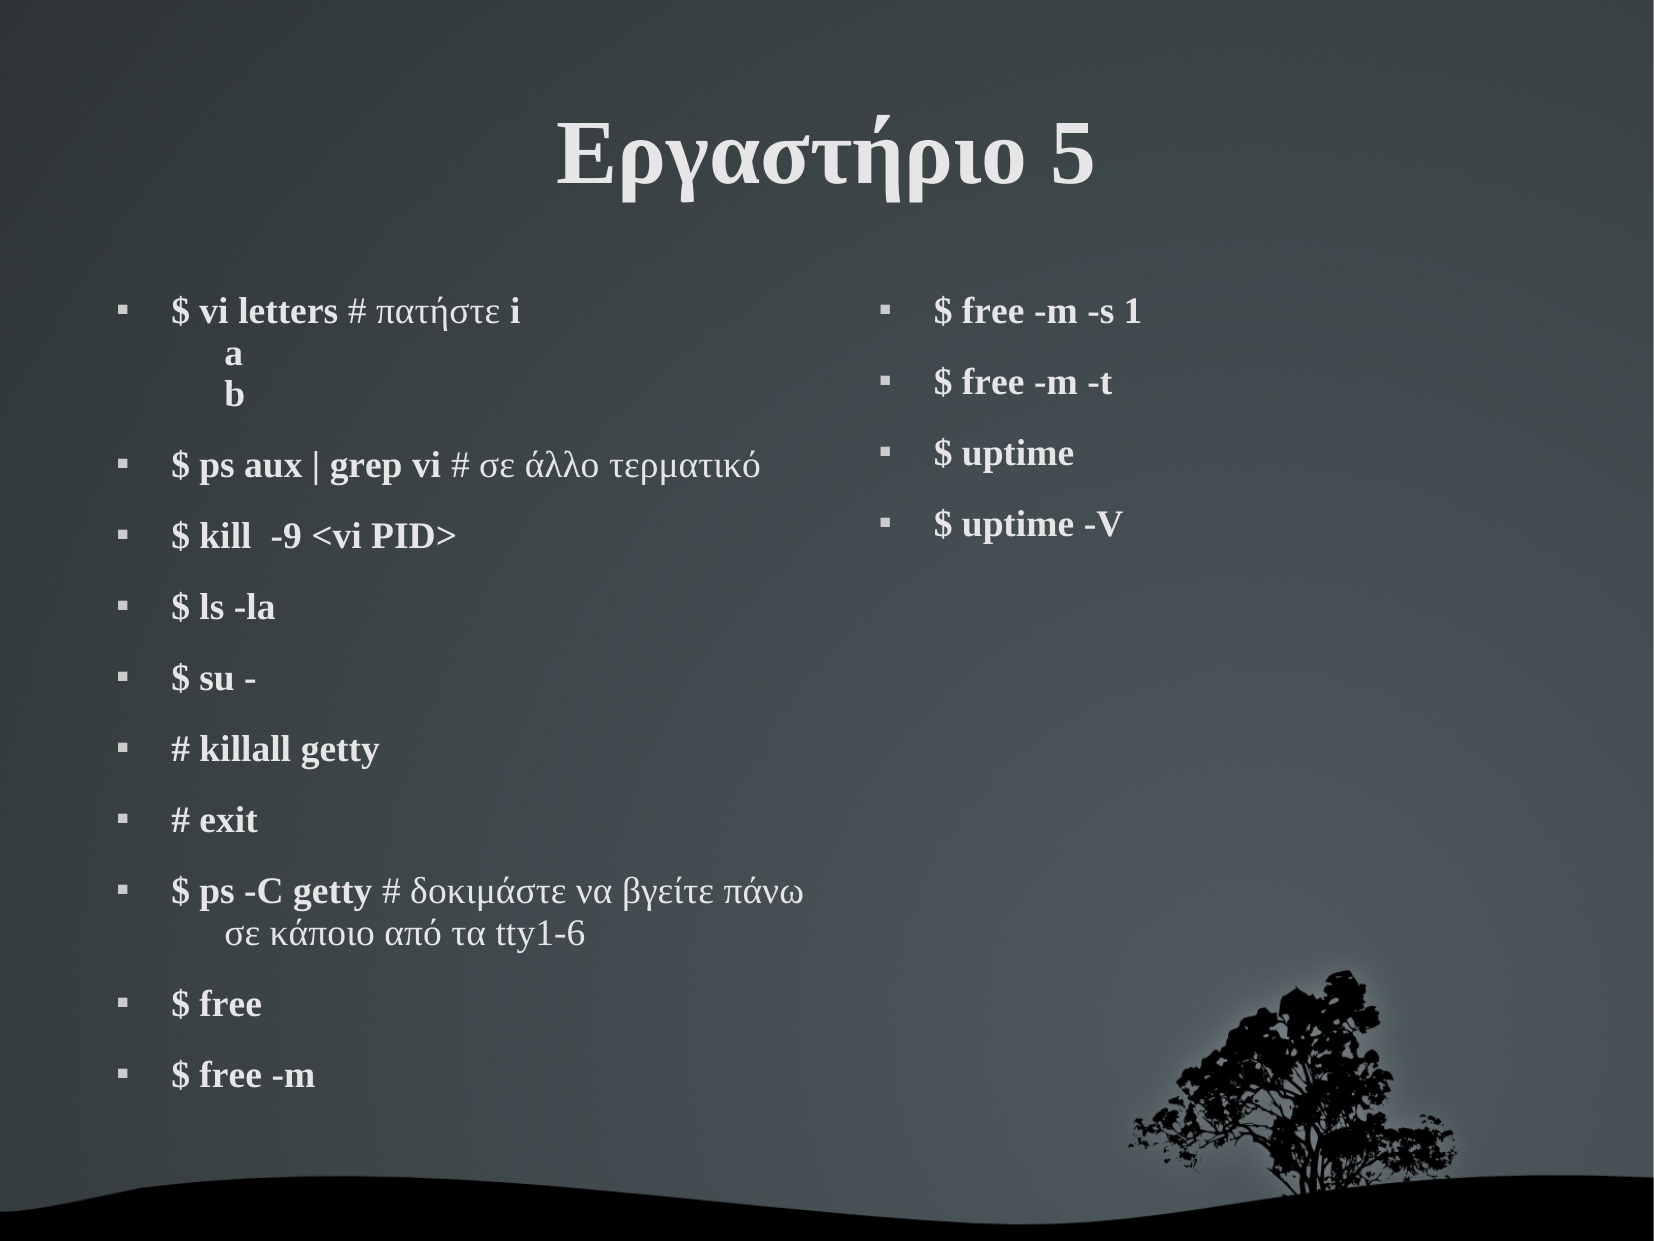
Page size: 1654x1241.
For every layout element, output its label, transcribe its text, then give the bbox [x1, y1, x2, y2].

picture [0, 0, 1654, 1241]
list $ vi letters # πατήστε i a b $ ps aux | grep vi # σε άλλο τερματικό $ kill -9 <vi PID> $ ls -la $ su - # killall getty # exit $ ps -C getty # δοκιμάστε να βγείτε πάνω σε κάποιο από τα tty1-6 $ free $ free -m [82, 290, 809, 1190]
title Εργαστήριο 5 [82, 49, 1571, 257]
list $ free -m -s 1 $ free -m -t $ uptime $ uptime -V [845, 290, 1572, 1109]
